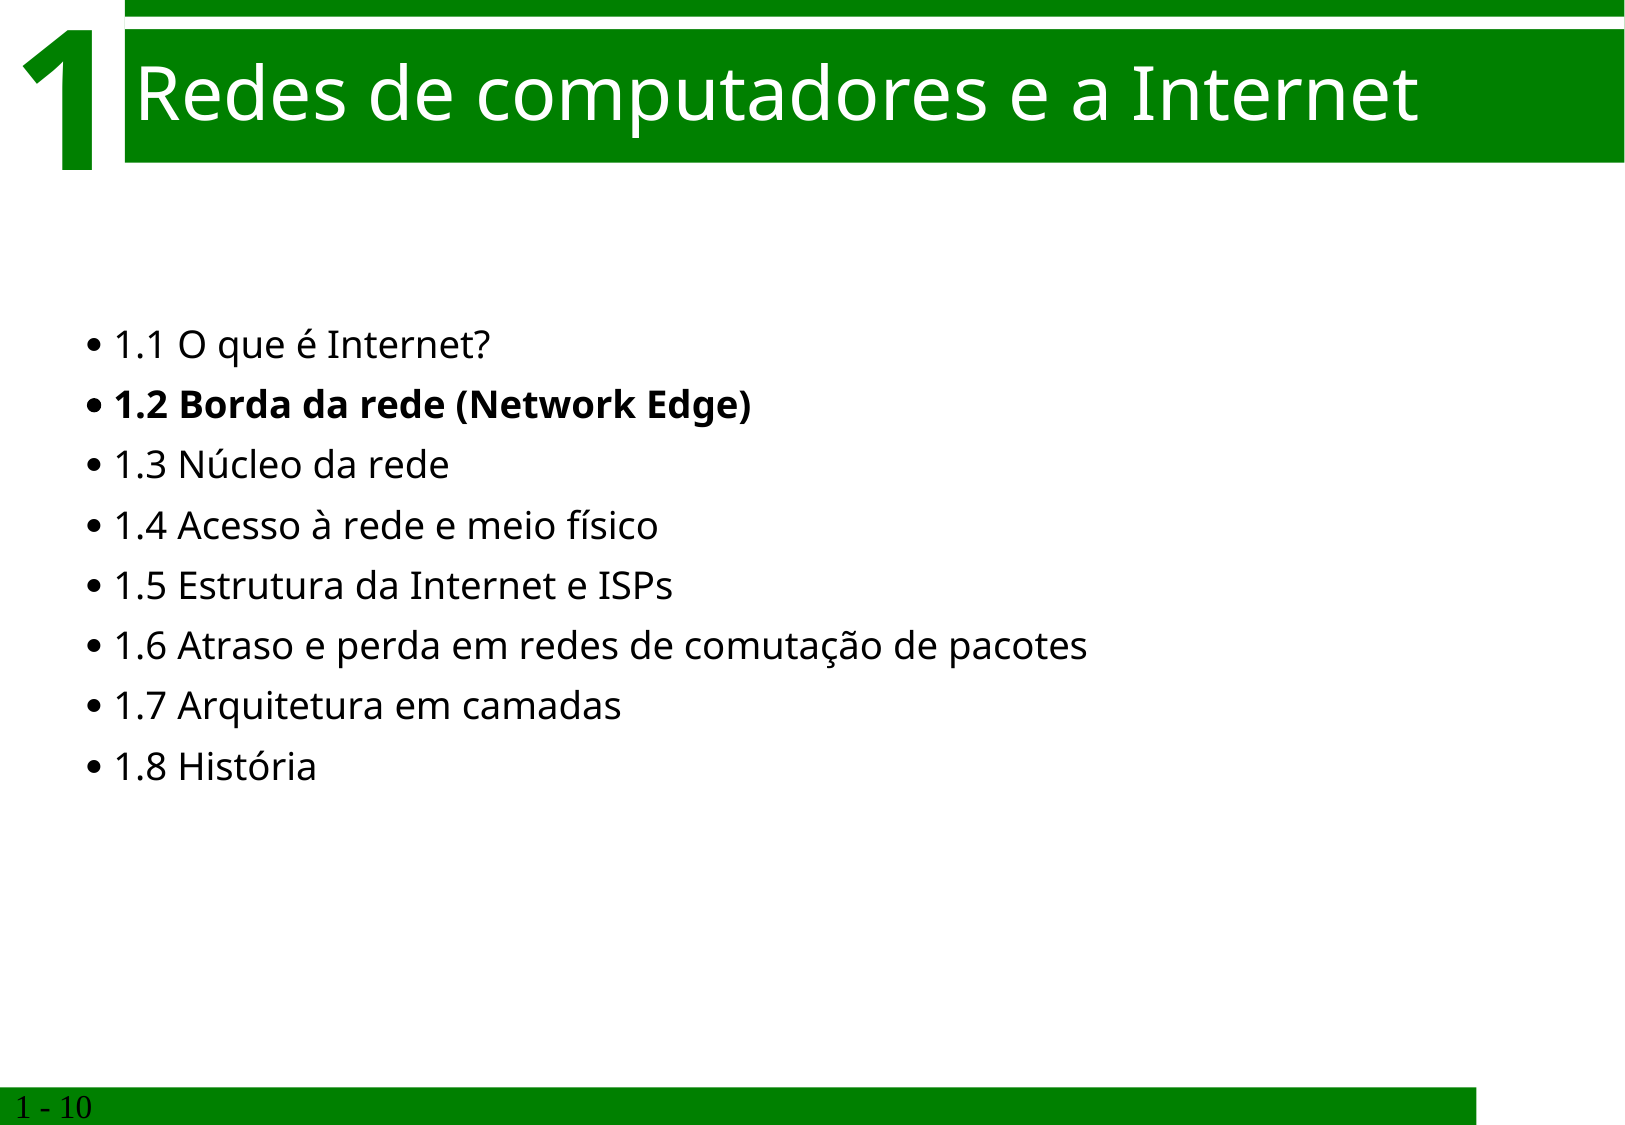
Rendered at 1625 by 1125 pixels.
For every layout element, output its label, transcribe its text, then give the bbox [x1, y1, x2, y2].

list  1.1 O que é Internet?  1.2 Borda da rede (Network Edge)  1.3 Núcleo da rede  1.4 Acesso à rede e meio físico  1.5 Estrutura da Internet e ISPs  1.6 Atraso e perda em redes de comutação de pacotes  1.7 Arquitetura em camadas  1.8 História [0, 312, 1113, 813]
text_box Redes de computadores e a Internet [119, 37, 1625, 138]
